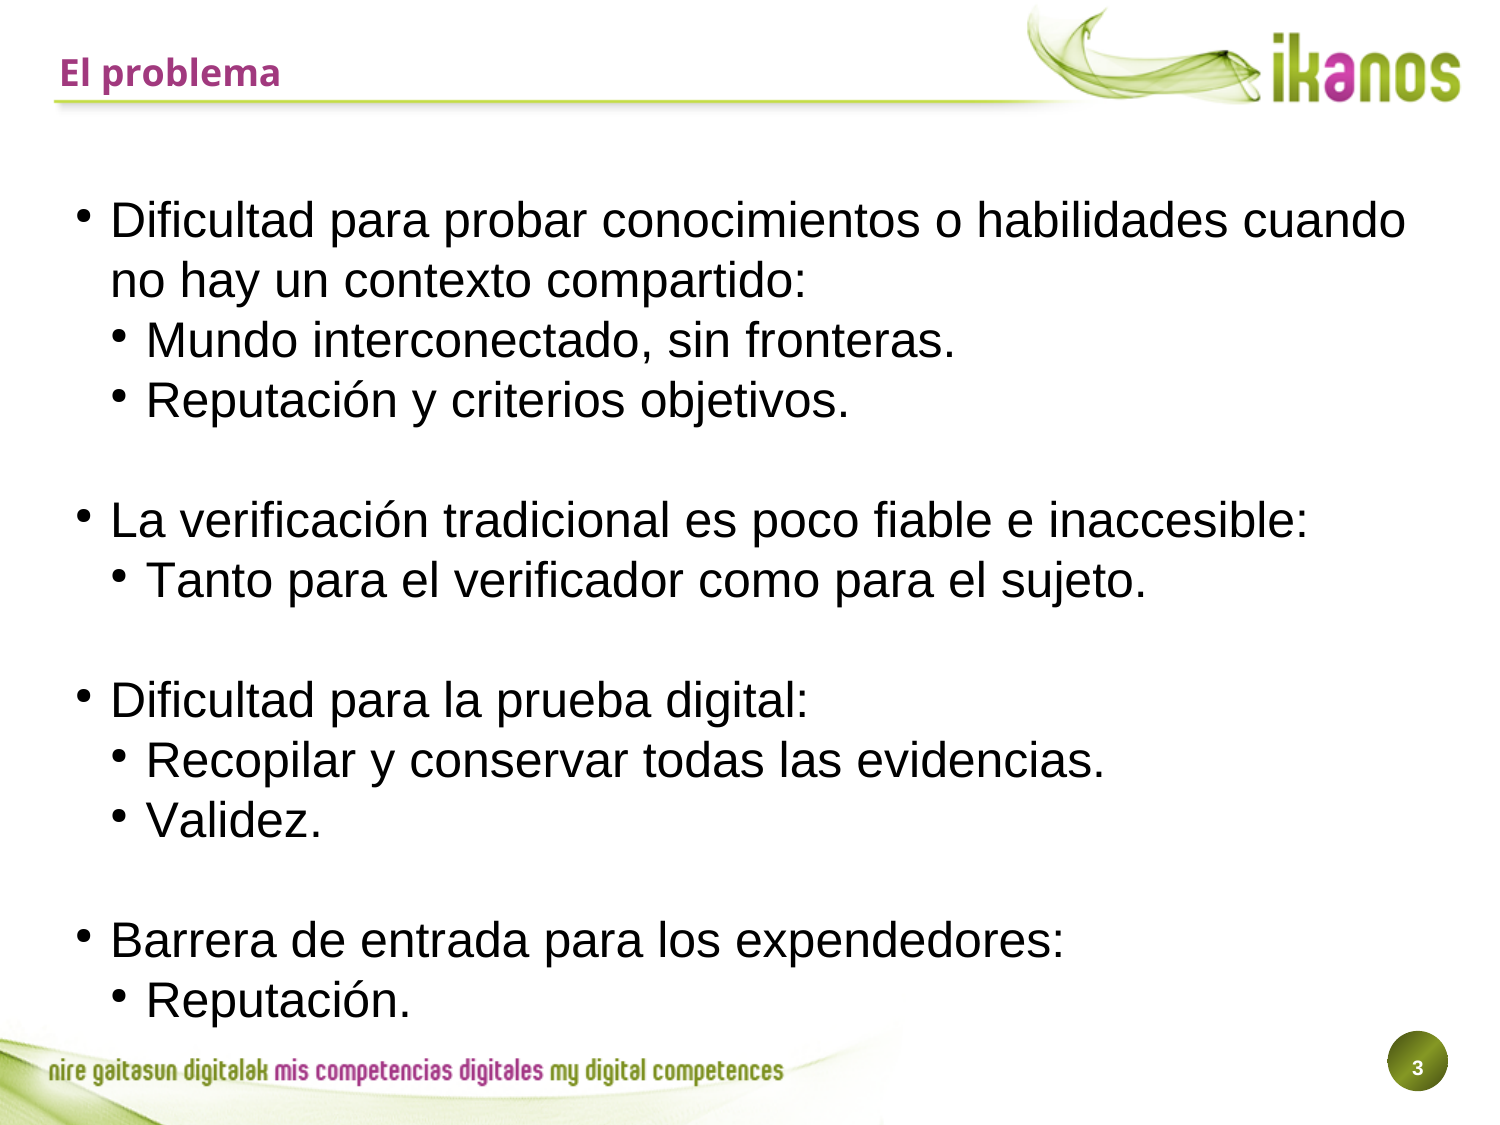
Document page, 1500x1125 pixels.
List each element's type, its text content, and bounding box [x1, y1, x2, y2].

picture [0, 0, 1500, 1125]
text_box Dificultad para probar conocimientos o habilidades cuando no hay un contexto compartido: Mundo interconectado, sin fronteras. Reputación y criterios objetivos. La verificación tradicional es poco fiable e inaccesible: Tanto para el verificador como para el sujeto. Dificultad para la prueba digital: Recopilar y conservar todas las evidencias. Validez. Barrera de entrada para los expendedores: Reputación. [60, 179, 1441, 1095]
text_box El problema [43, 41, 1010, 103]
